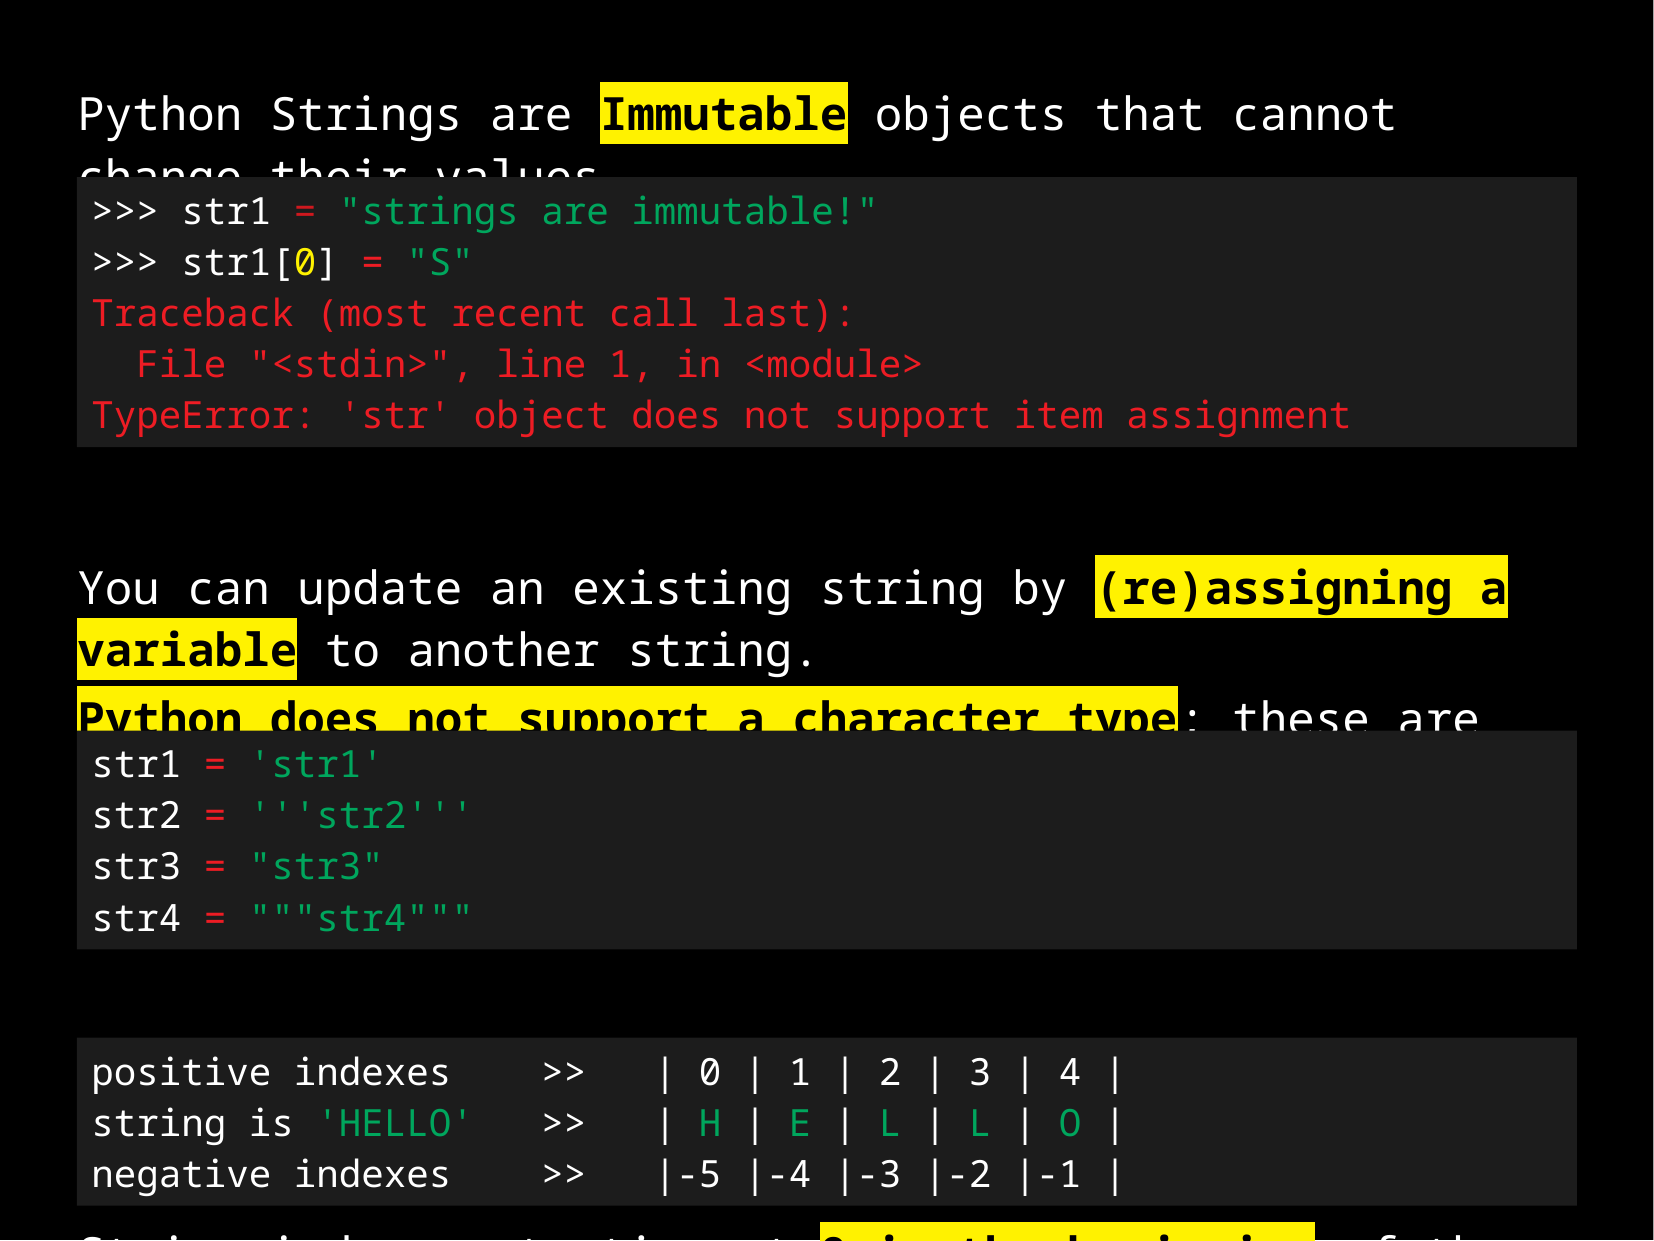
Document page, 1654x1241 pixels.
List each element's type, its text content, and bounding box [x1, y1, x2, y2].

text_box positive indexes >> | 0 | 1 | 2 | 3 | 4 | string is 'HELLO' >> | H | E | L | L | O | negative indexes >> |-5 |-4 |-3 |-2 |-1 | [76, 1037, 1577, 1166]
text_box >>> str1 = "strings are immutable!" >>> str1[0] = "S" Traceback (most recent call last): File "<stdin>", line 1, in <module> TypeError: 'str' object does not support item assignment [76, 177, 1577, 389]
text_box str1 = 'str1' str2 = '''str2''' str3 = "str3" str4 = """str4""" [76, 730, 1577, 897]
text_box Python Strings are Immutable objects that cannot change their values. You can update an existing string by (re)assigning a variable to another string. Python does not support a character type; these are treated as strings of length one. Python accepts single ('), double (") and triple (''' or """) quotes to denote string literals. String indexes starting at 0 in the beginning of the string and working their way from -1 at the end. [62, 74, 1591, 1036]
